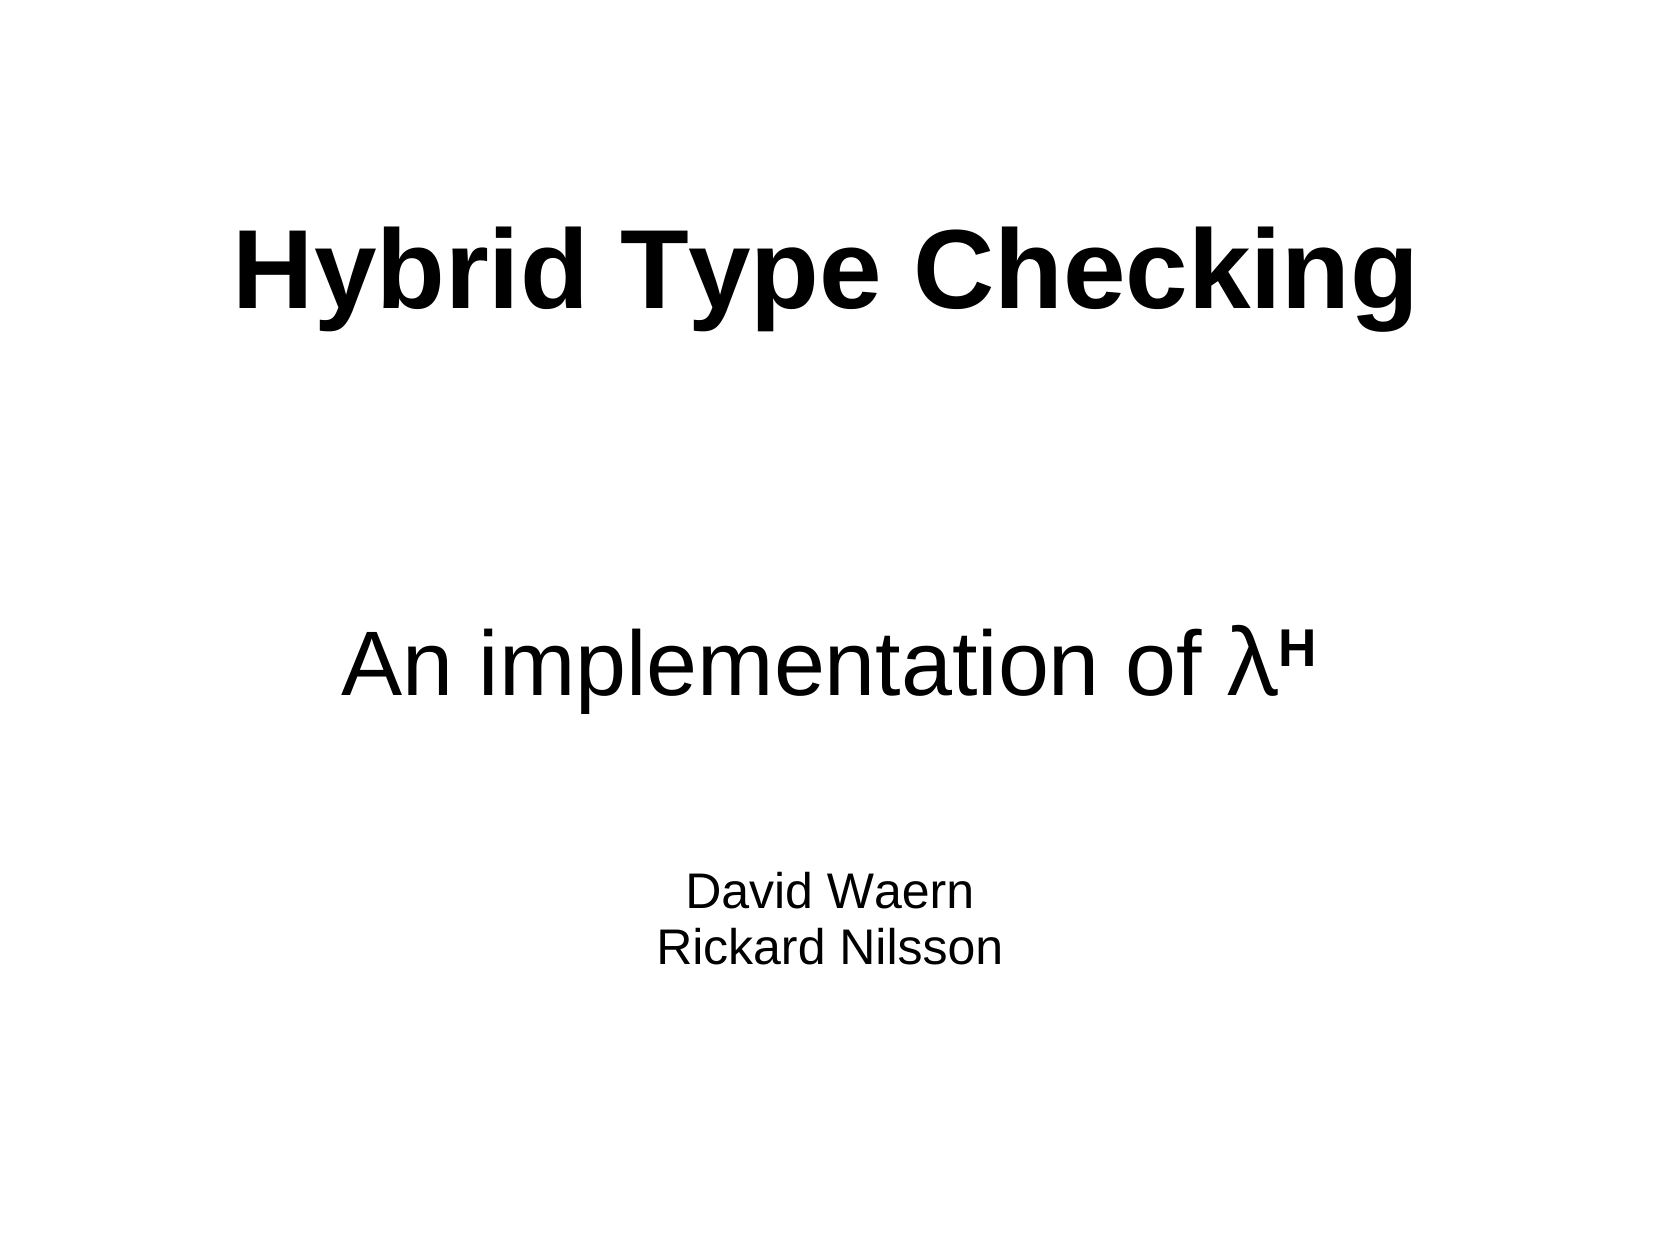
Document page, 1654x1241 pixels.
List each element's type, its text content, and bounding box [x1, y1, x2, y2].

text_box David Waern Rickard Nilsson [641, 856, 1012, 983]
text_box Hybrid Type Checking [218, 199, 1436, 340]
text_box An implementation of λH [326, 590, 1328, 712]
